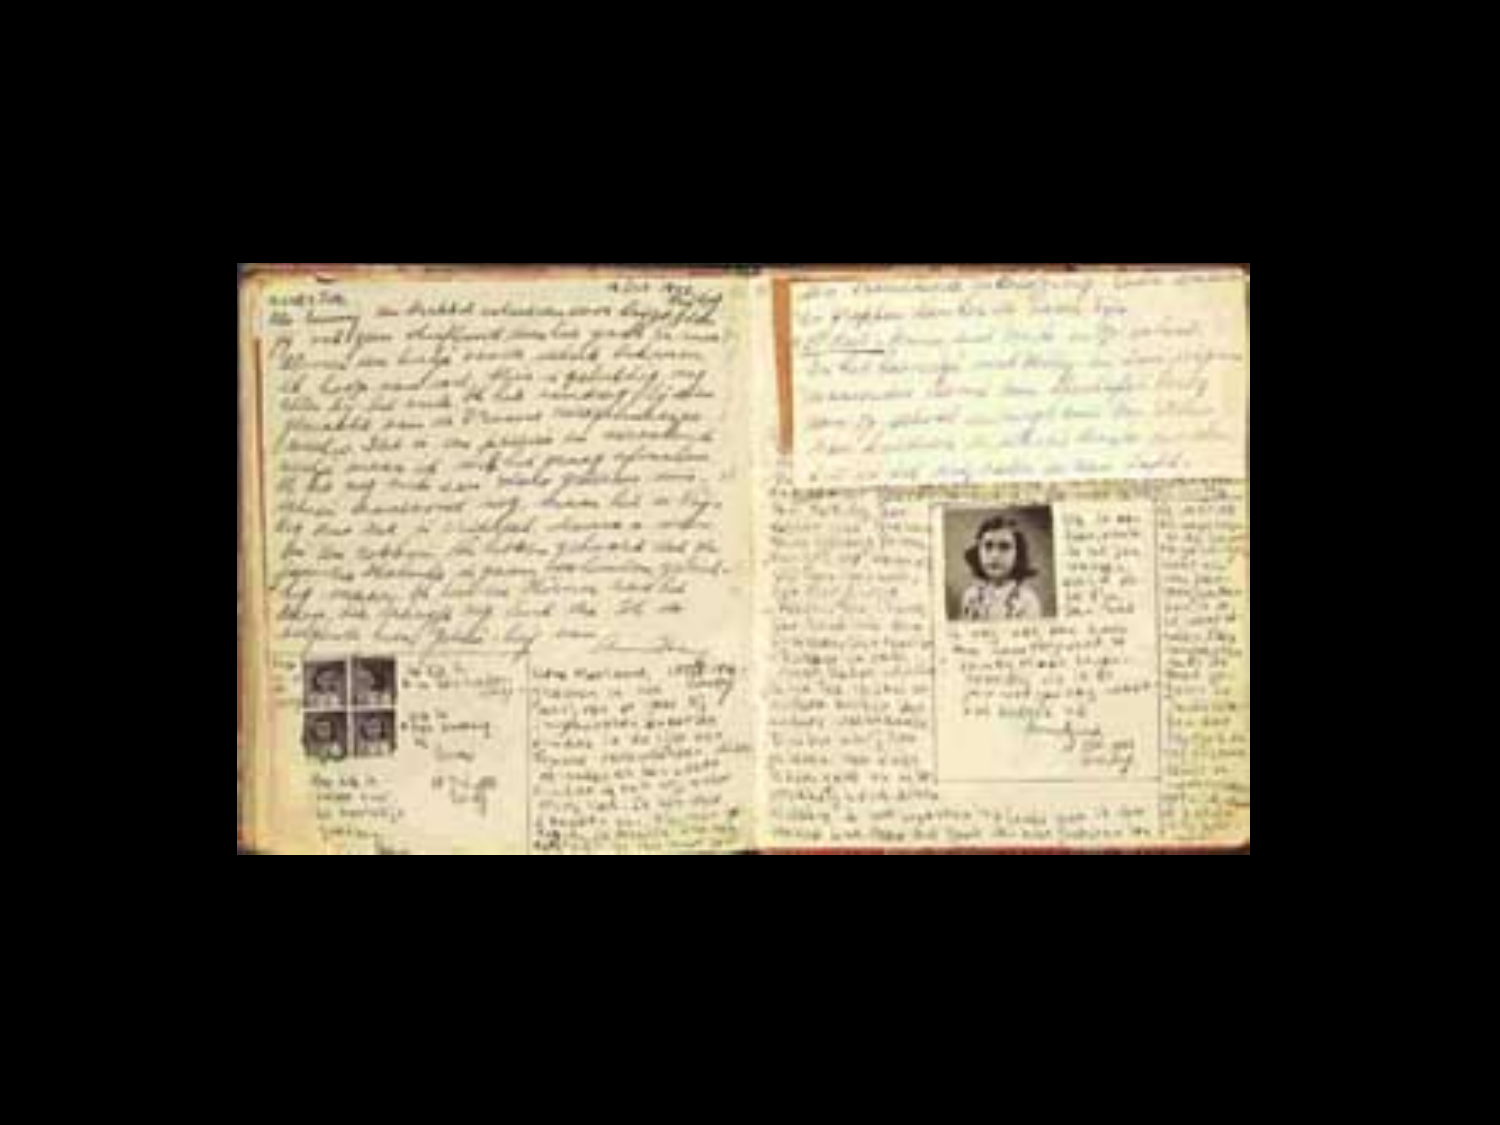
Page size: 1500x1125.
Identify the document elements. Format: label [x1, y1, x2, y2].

picture [237, 263, 1250, 855]
